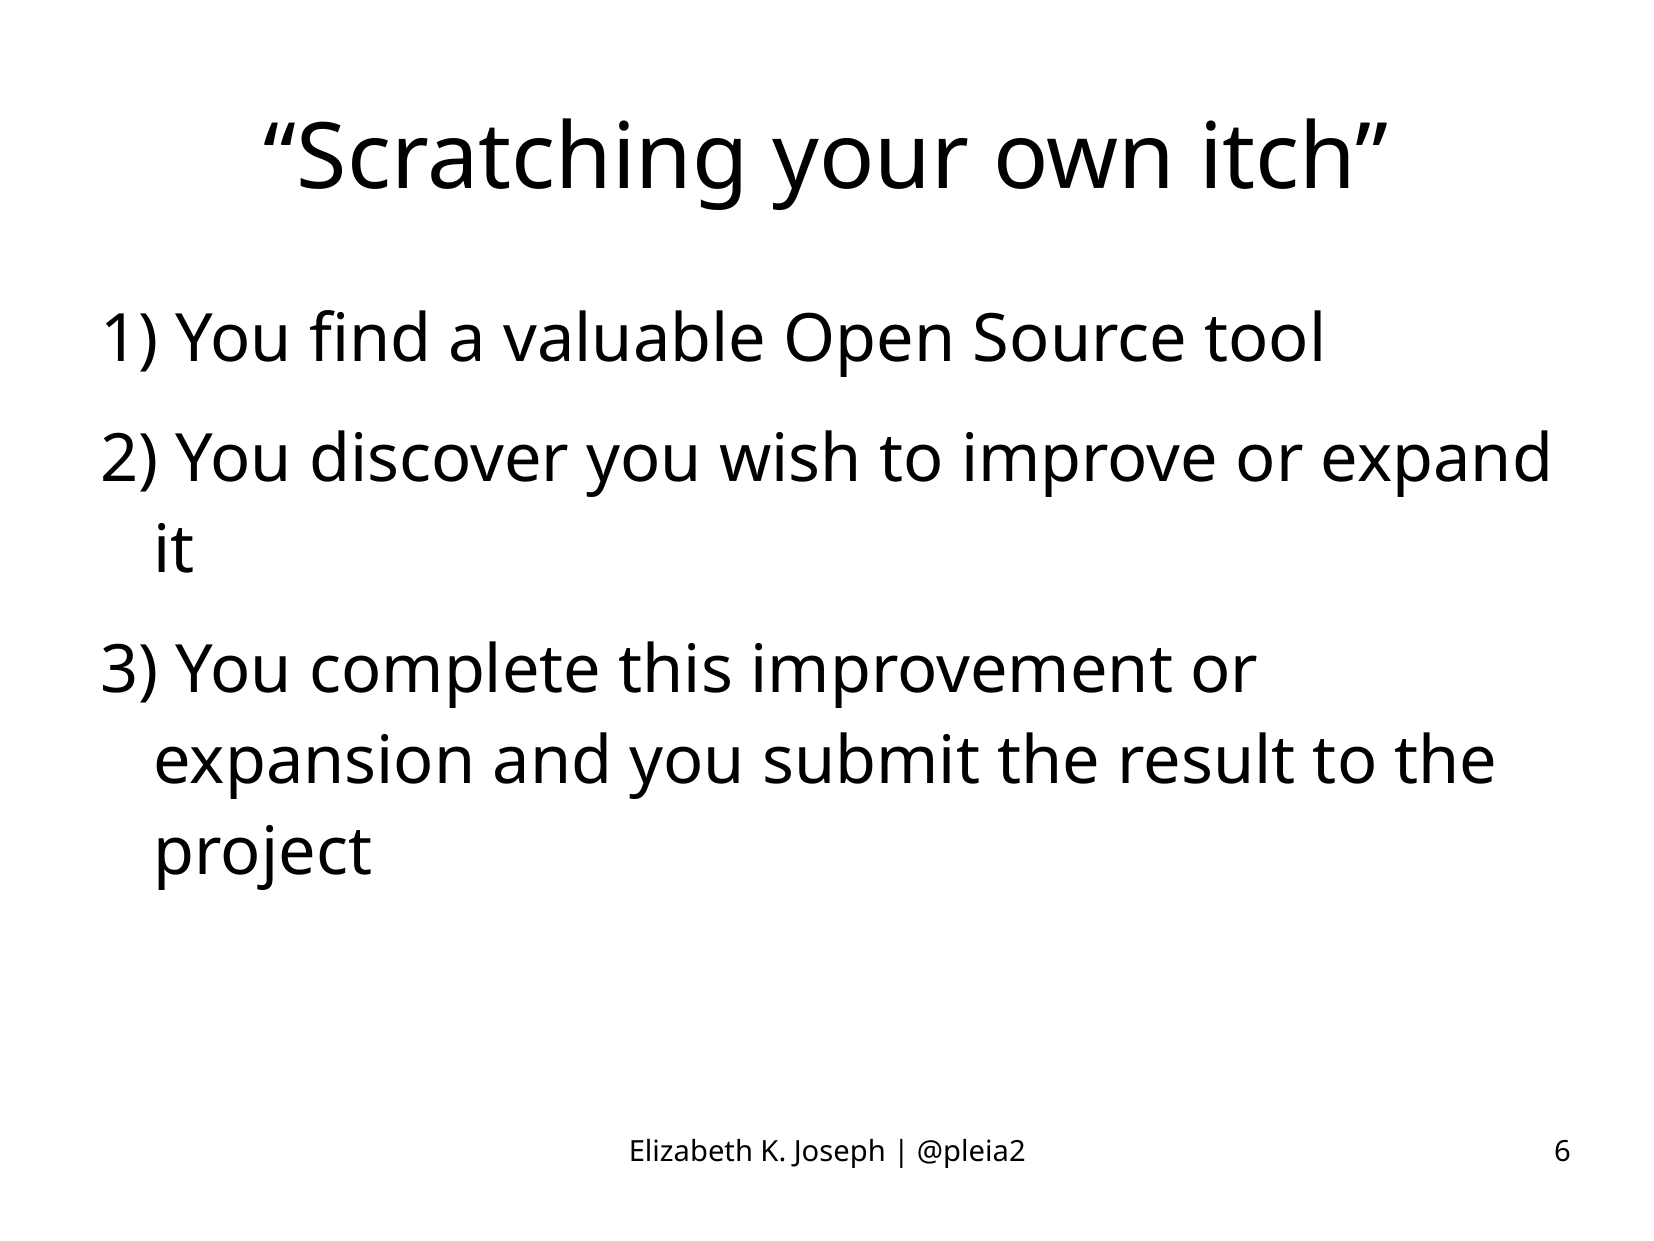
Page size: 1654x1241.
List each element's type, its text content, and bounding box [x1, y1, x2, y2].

list You find a valuable Open Source tool You discover you wish to improve or expand it You complete this improvement or expansion and you submit the result to the project [82, 290, 1571, 1010]
title “Scratching your own itch” [82, 49, 1571, 257]
